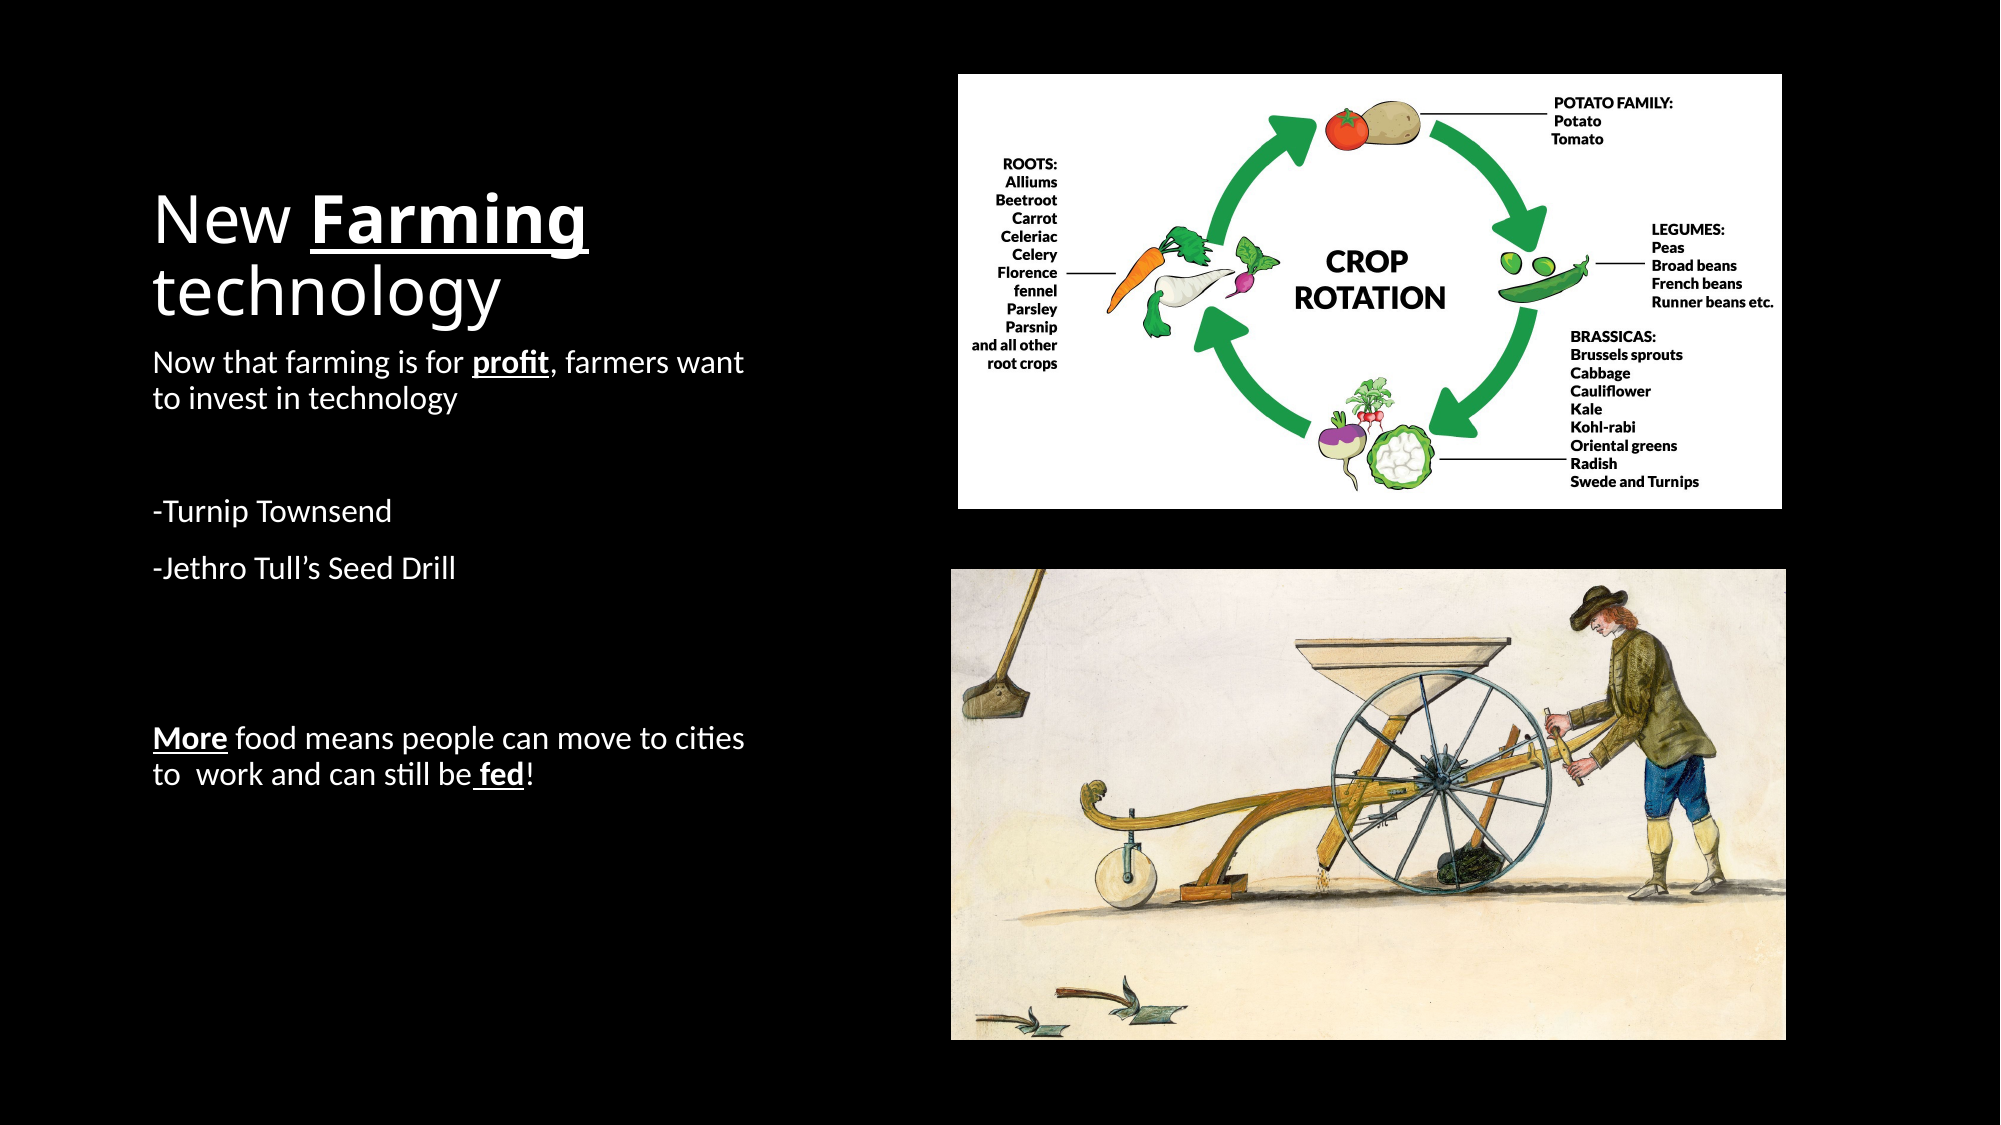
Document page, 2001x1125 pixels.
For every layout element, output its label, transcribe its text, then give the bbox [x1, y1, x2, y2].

picture [951, 570, 1786, 1040]
picture [958, 75, 1782, 509]
list Now that farming is for profit, farmers want to invest in technology -Turnip Townsend -Jethro Tull’s Seed Drill More food means people can move to cities to work and can still be fed! [137, 337, 783, 963]
title New Farming technology [137, 75, 783, 337]
